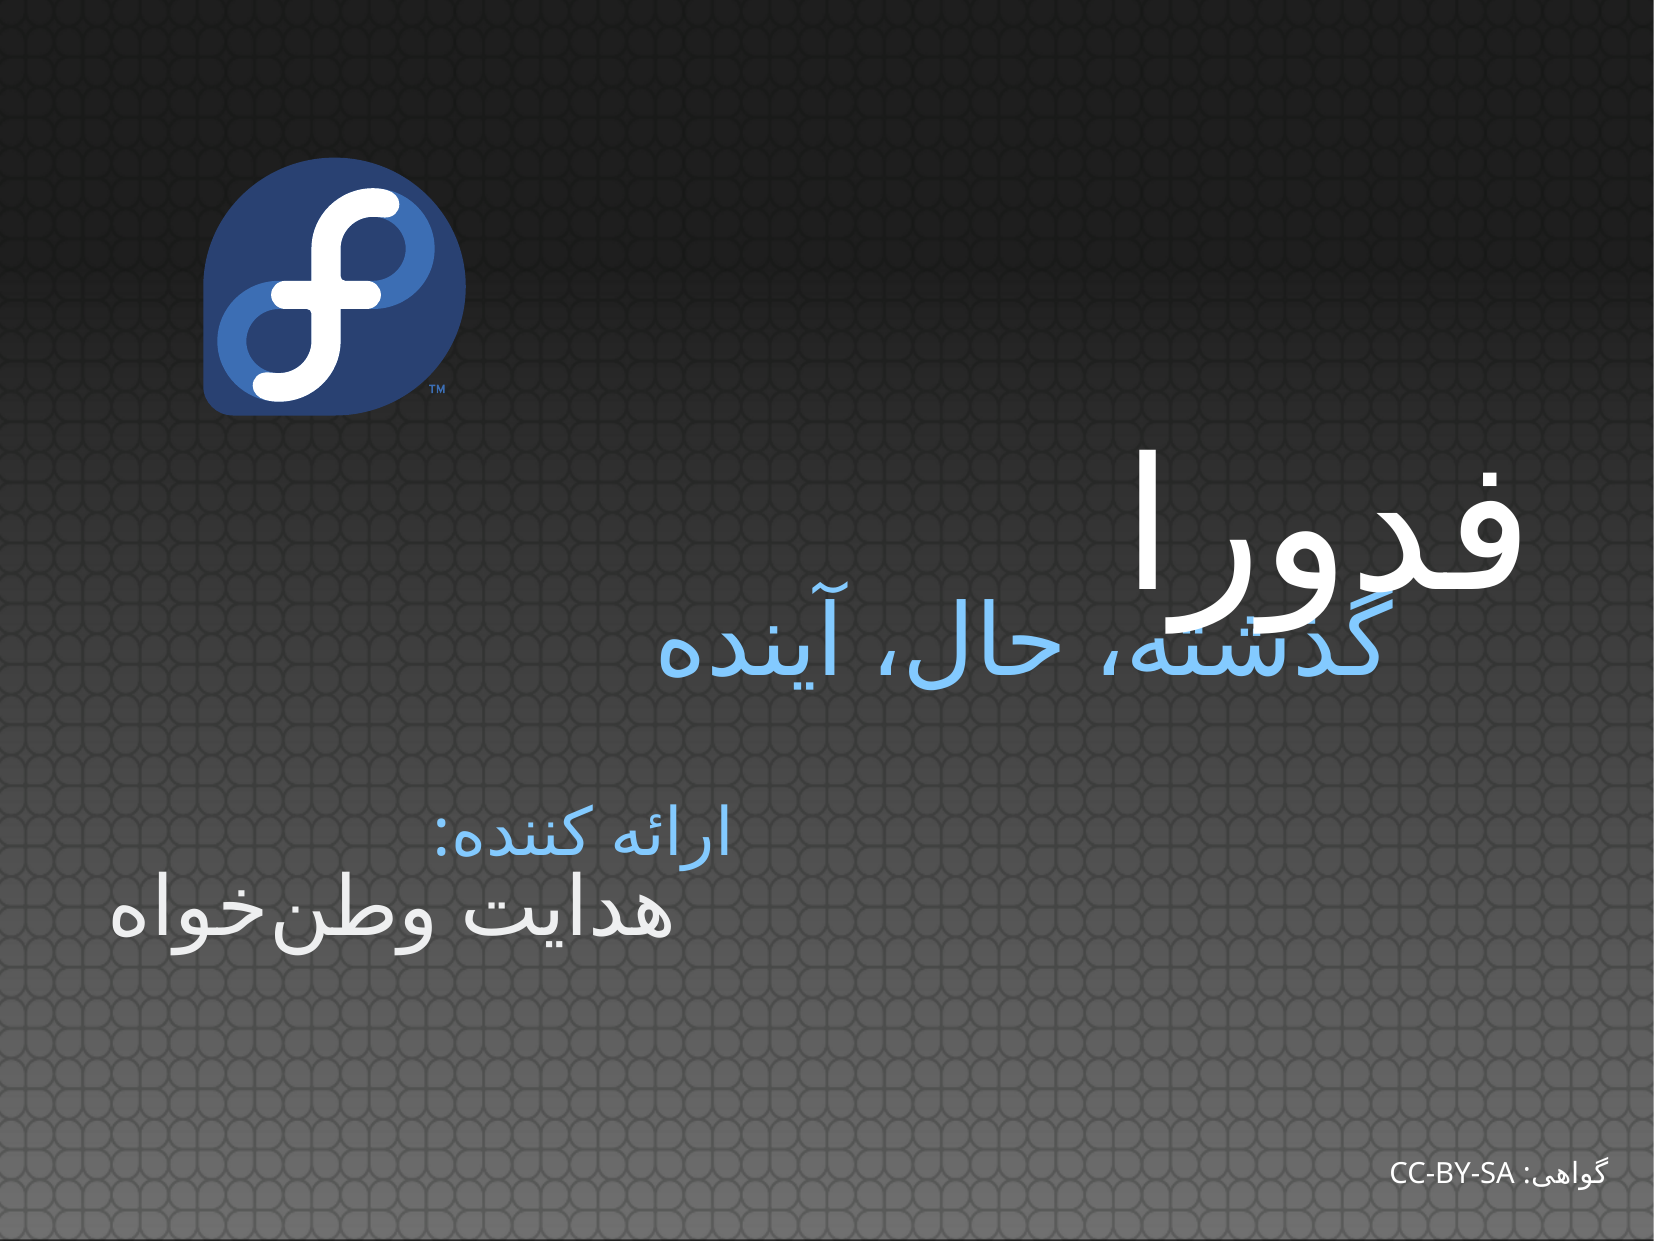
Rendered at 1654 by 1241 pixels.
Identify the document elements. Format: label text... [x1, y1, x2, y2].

subtitle گذشته، حال، آینده [47, 633, 1394, 701]
text_box گواهی: CC-BY-SA [64, 1144, 1624, 1241]
text_box هدایت وطن‌خواه [0, 853, 692, 953]
text_box ارائه کننده: [348, 788, 749, 870]
text_box فدورا [0, 417, 1549, 633]
picture [0, 0, 1654, 1241]
